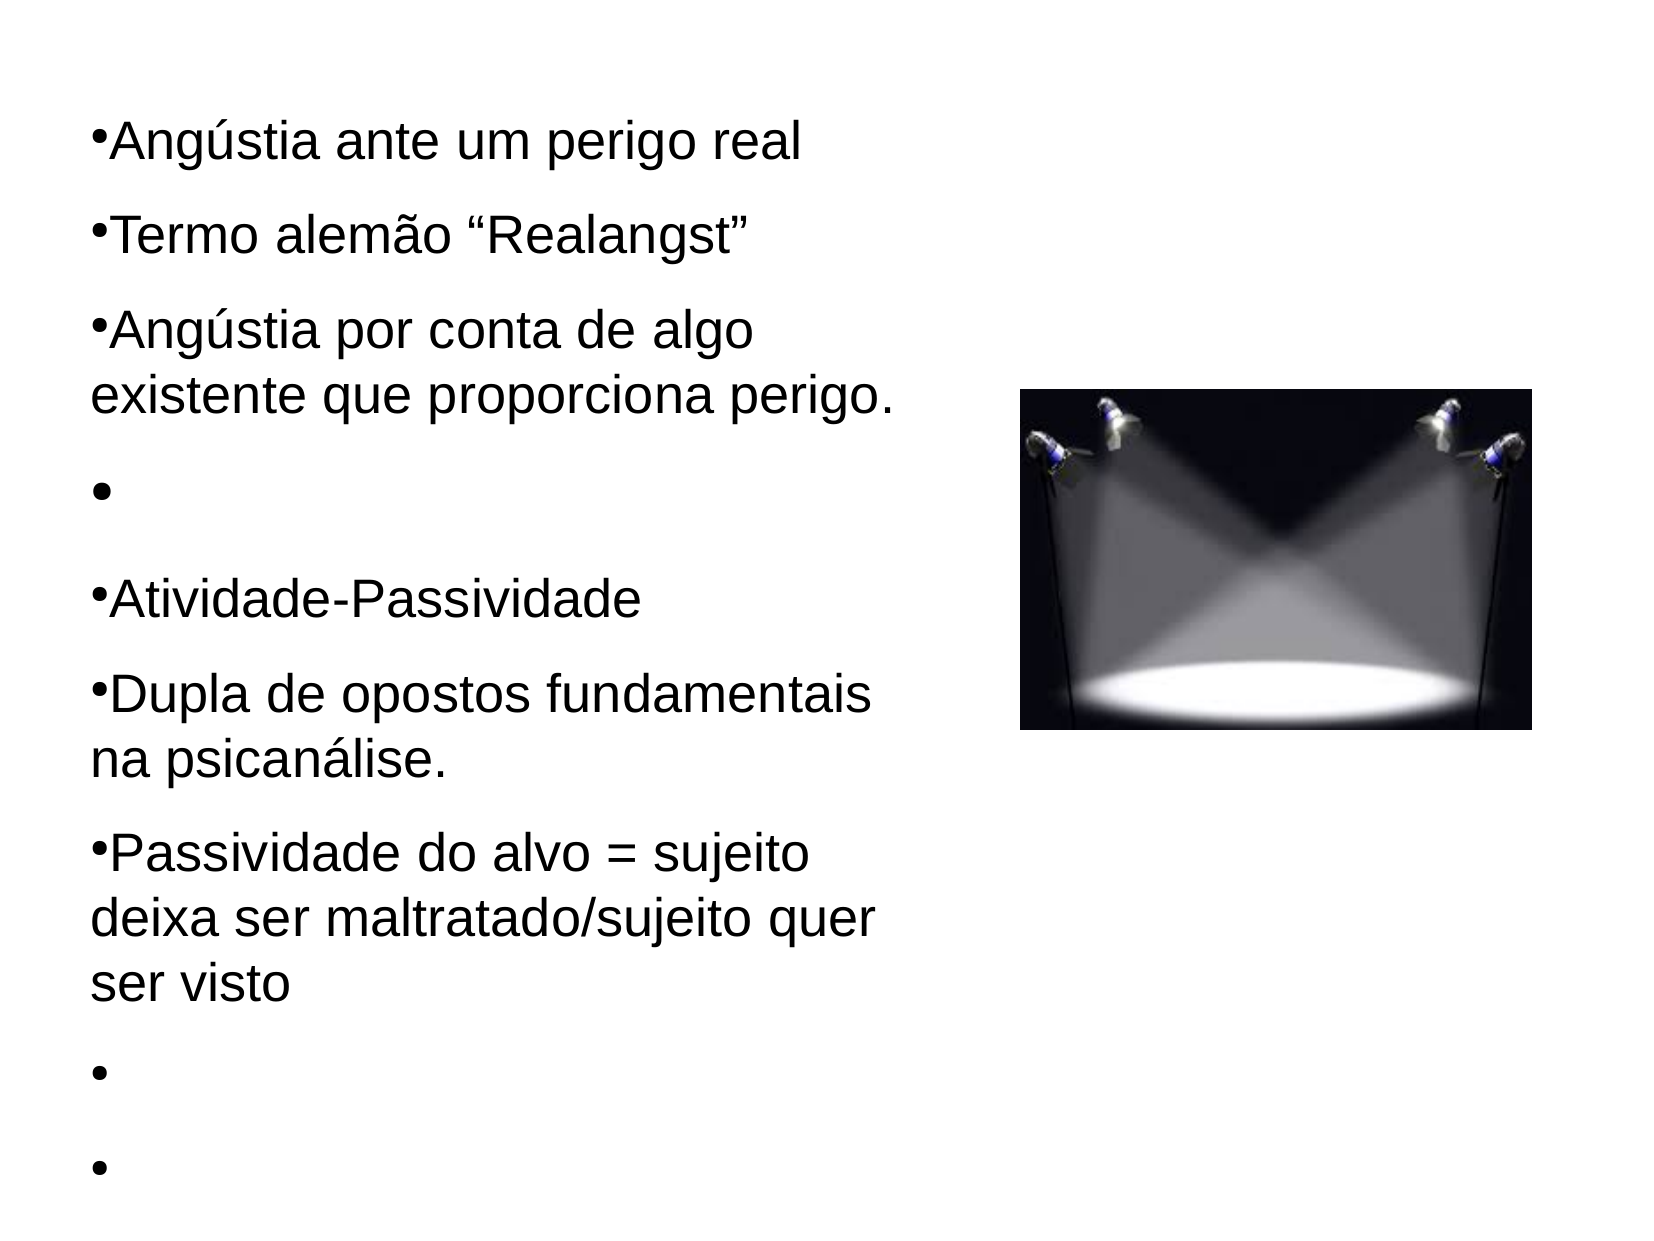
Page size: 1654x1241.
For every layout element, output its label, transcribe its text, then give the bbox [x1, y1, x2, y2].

picture [1020, 390, 1532, 731]
list Angústia ante um perigo real Termo alemão “Realangst” Angústia por conta de algo existente que proporciona perigo. Atividade-Passividade Dupla de opostos fundamentais na psicanálise. Passividade do alvo = sujeito deixa ser maltratado/sujeito quer ser visto [90, 105, 916, 1111]
